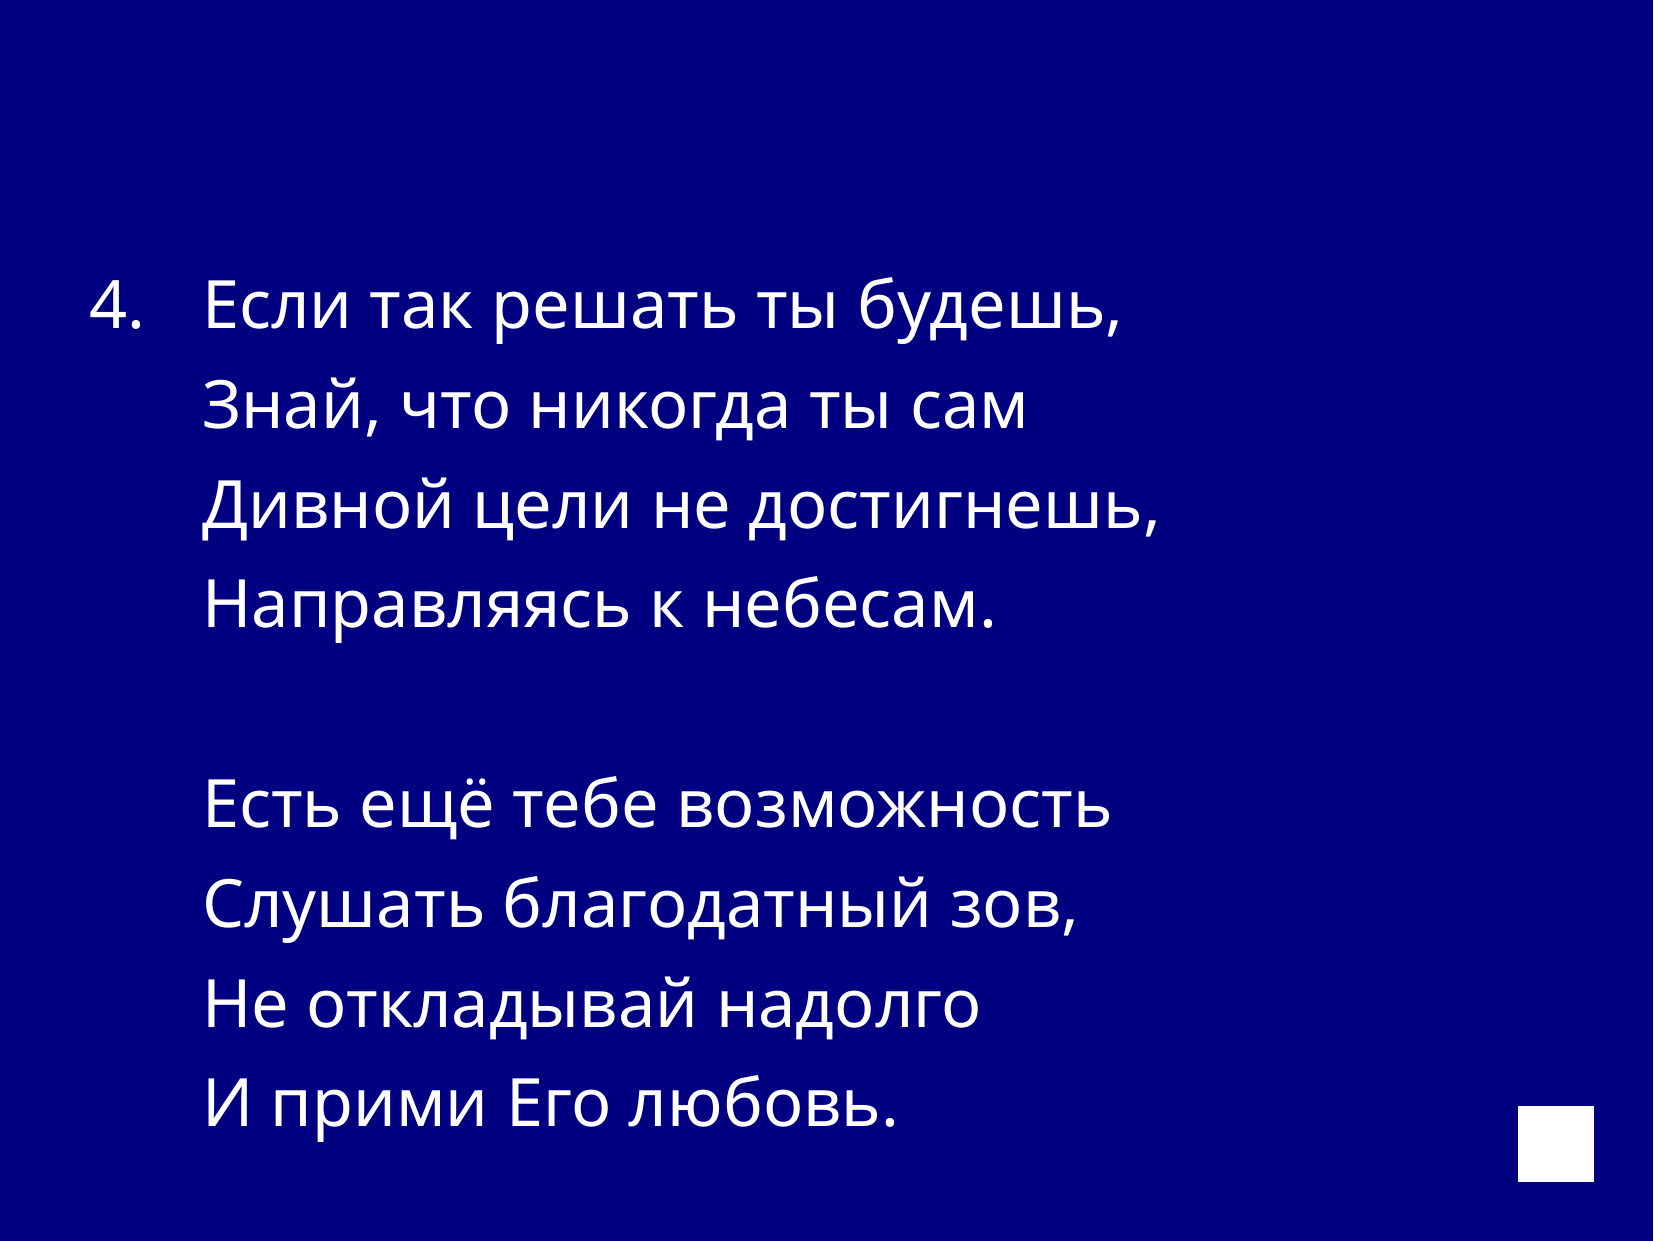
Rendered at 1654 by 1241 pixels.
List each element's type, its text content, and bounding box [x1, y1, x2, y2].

text_box 4. Если так решать ты будешь, Знай, что никогда ты сам Дивной цели не достигнешь, Направляясь к небесам. Есть ещё тебе возможность Слушать благодатный зов, Не откладывай надолго И прими Его любовь. [75, 150, 1576, 1163]
text_box [1518, 1106, 1594, 1182]
